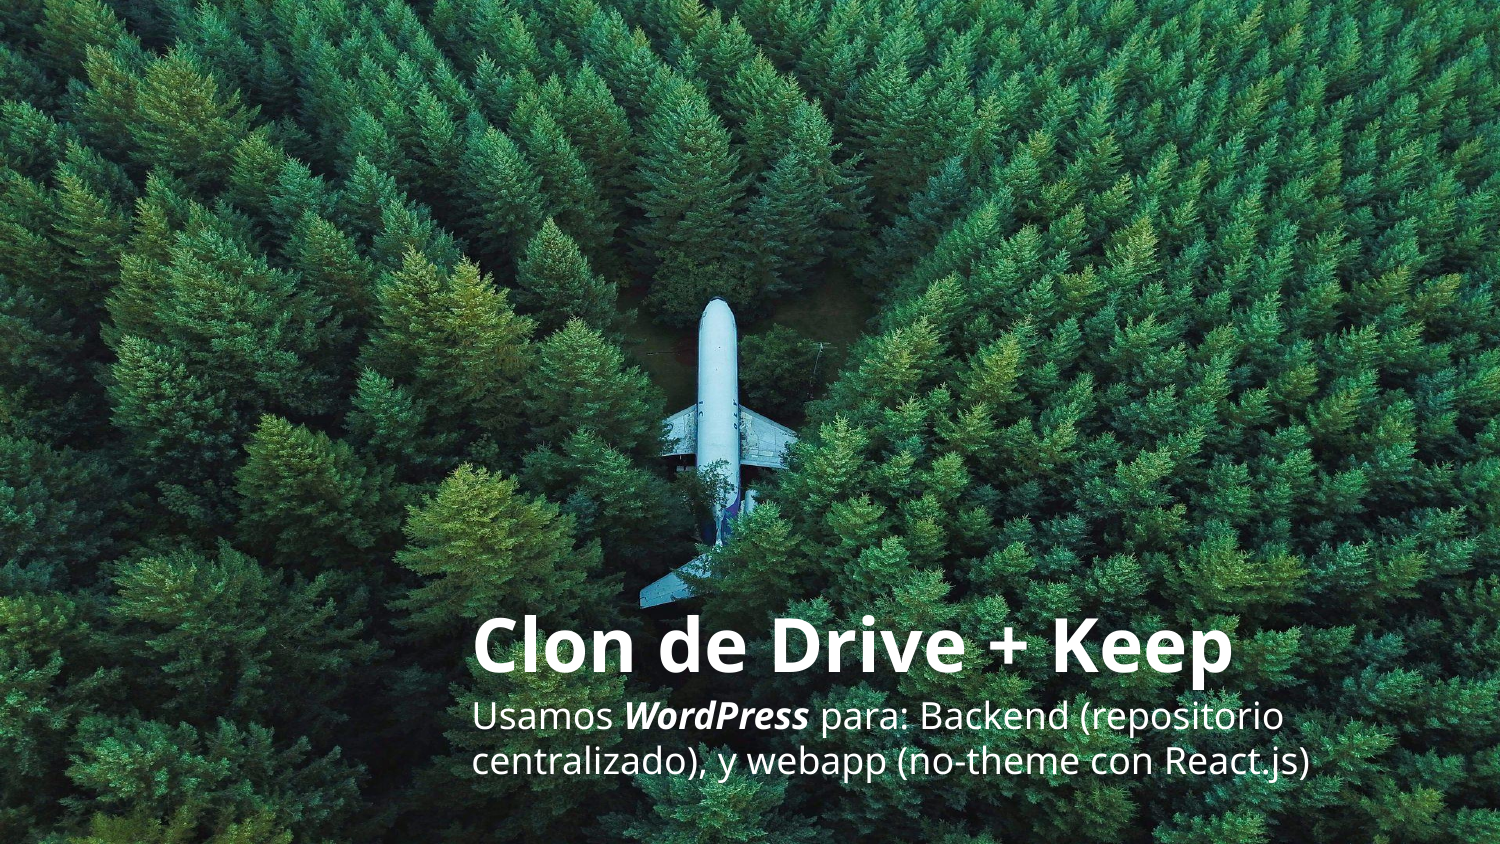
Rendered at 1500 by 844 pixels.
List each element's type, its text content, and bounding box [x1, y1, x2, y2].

subtitle Usamos WordPress para: Backend (repositorio centralizado), y webapp (no-theme con React.js) [456, 677, 1411, 752]
picture [0, 0, 1500, 844]
title Clon de Drive + Keep [456, 552, 1411, 677]
